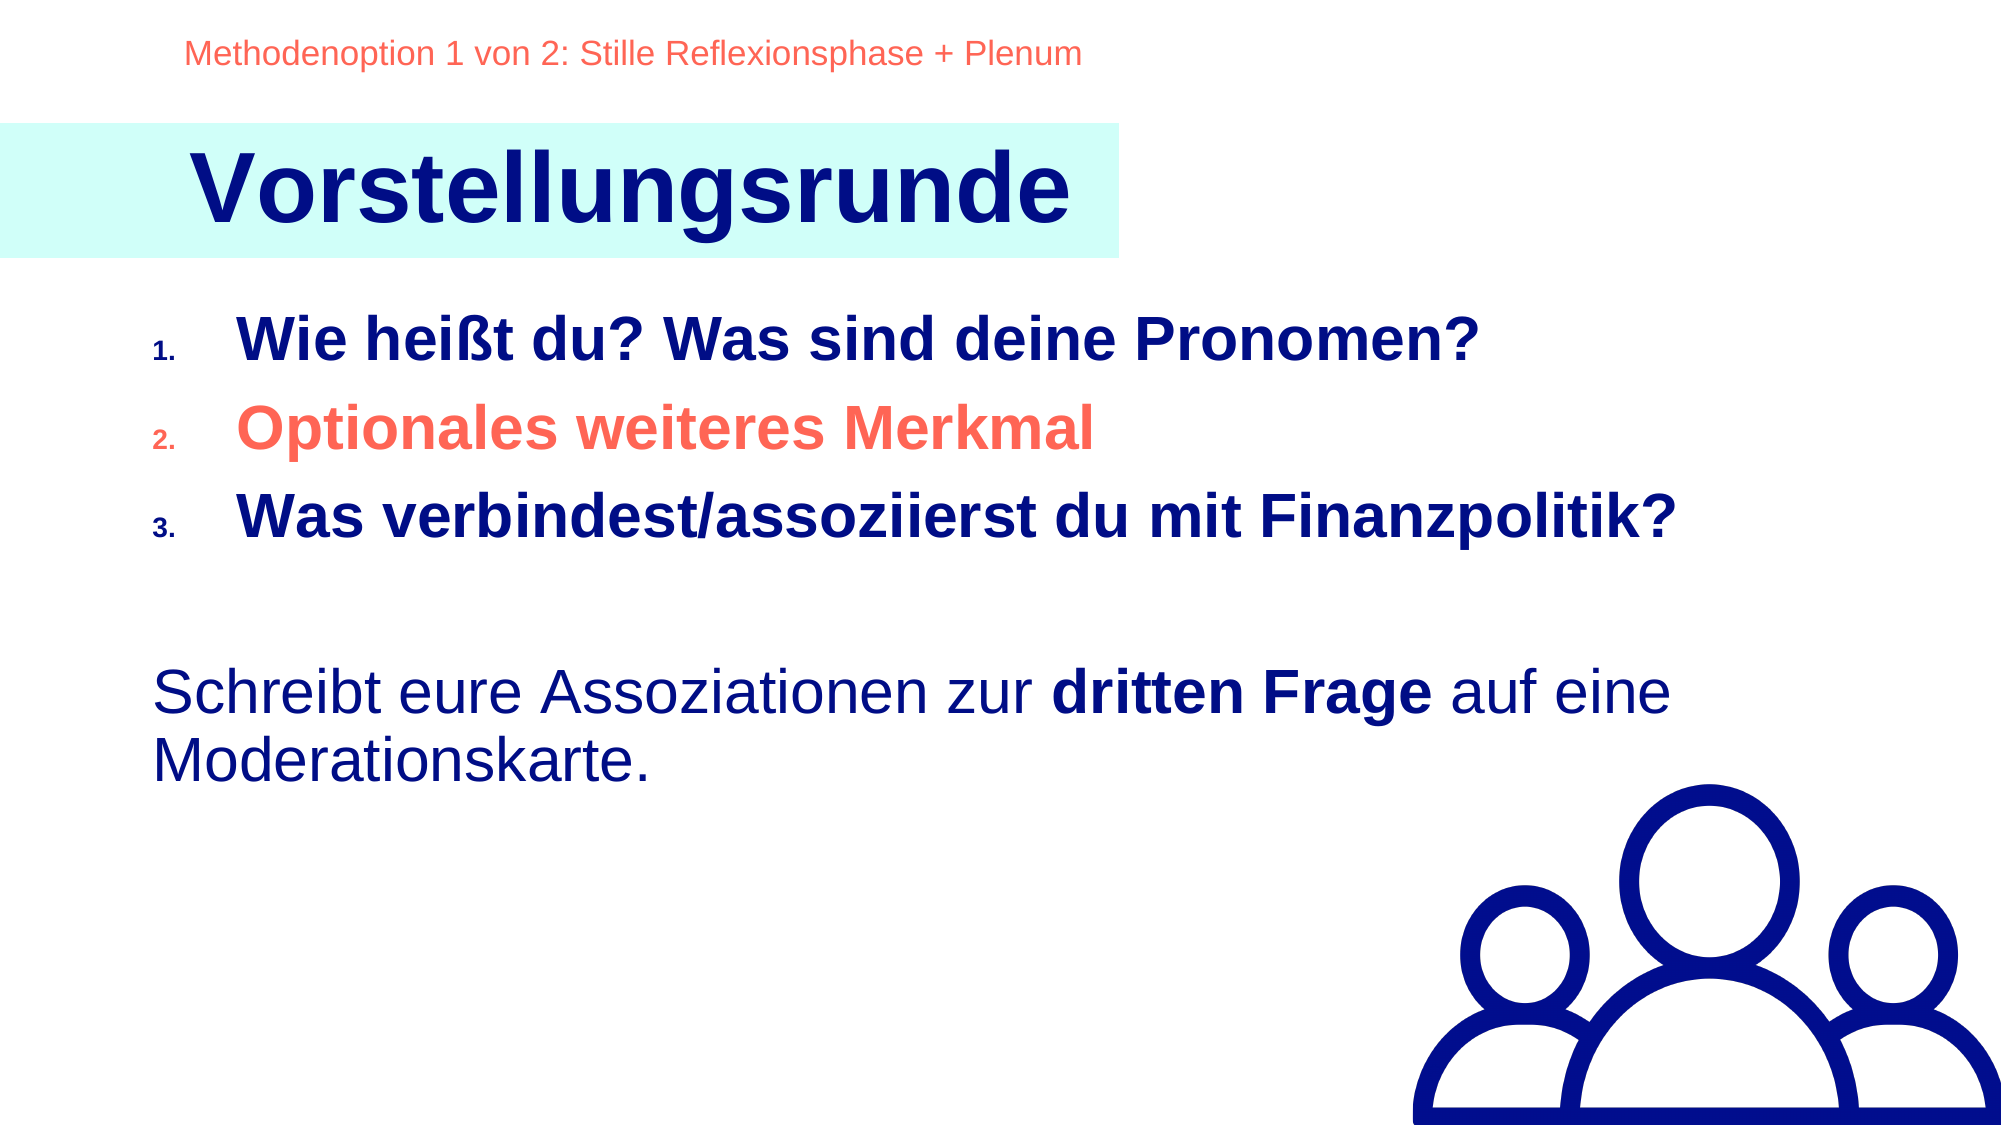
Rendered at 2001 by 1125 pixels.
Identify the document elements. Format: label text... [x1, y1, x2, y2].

list Vorstellungsrunde [137, 129, 1093, 258]
text_box [1412, 784, 2000, 1125]
list Wie heißt du? Was sind deine Pronomen? Optionales weiteres Merkmal Was verbindest/assoziierst du mit Finanzpolitik? Schreibt eure Assoziationen zur dritten Frage auf eine Moderationskarte. [137, 299, 1863, 1014]
list Methodenoption 1 von 2: Stille Reflexionsphase + Plenum [137, 27, 1274, 107]
